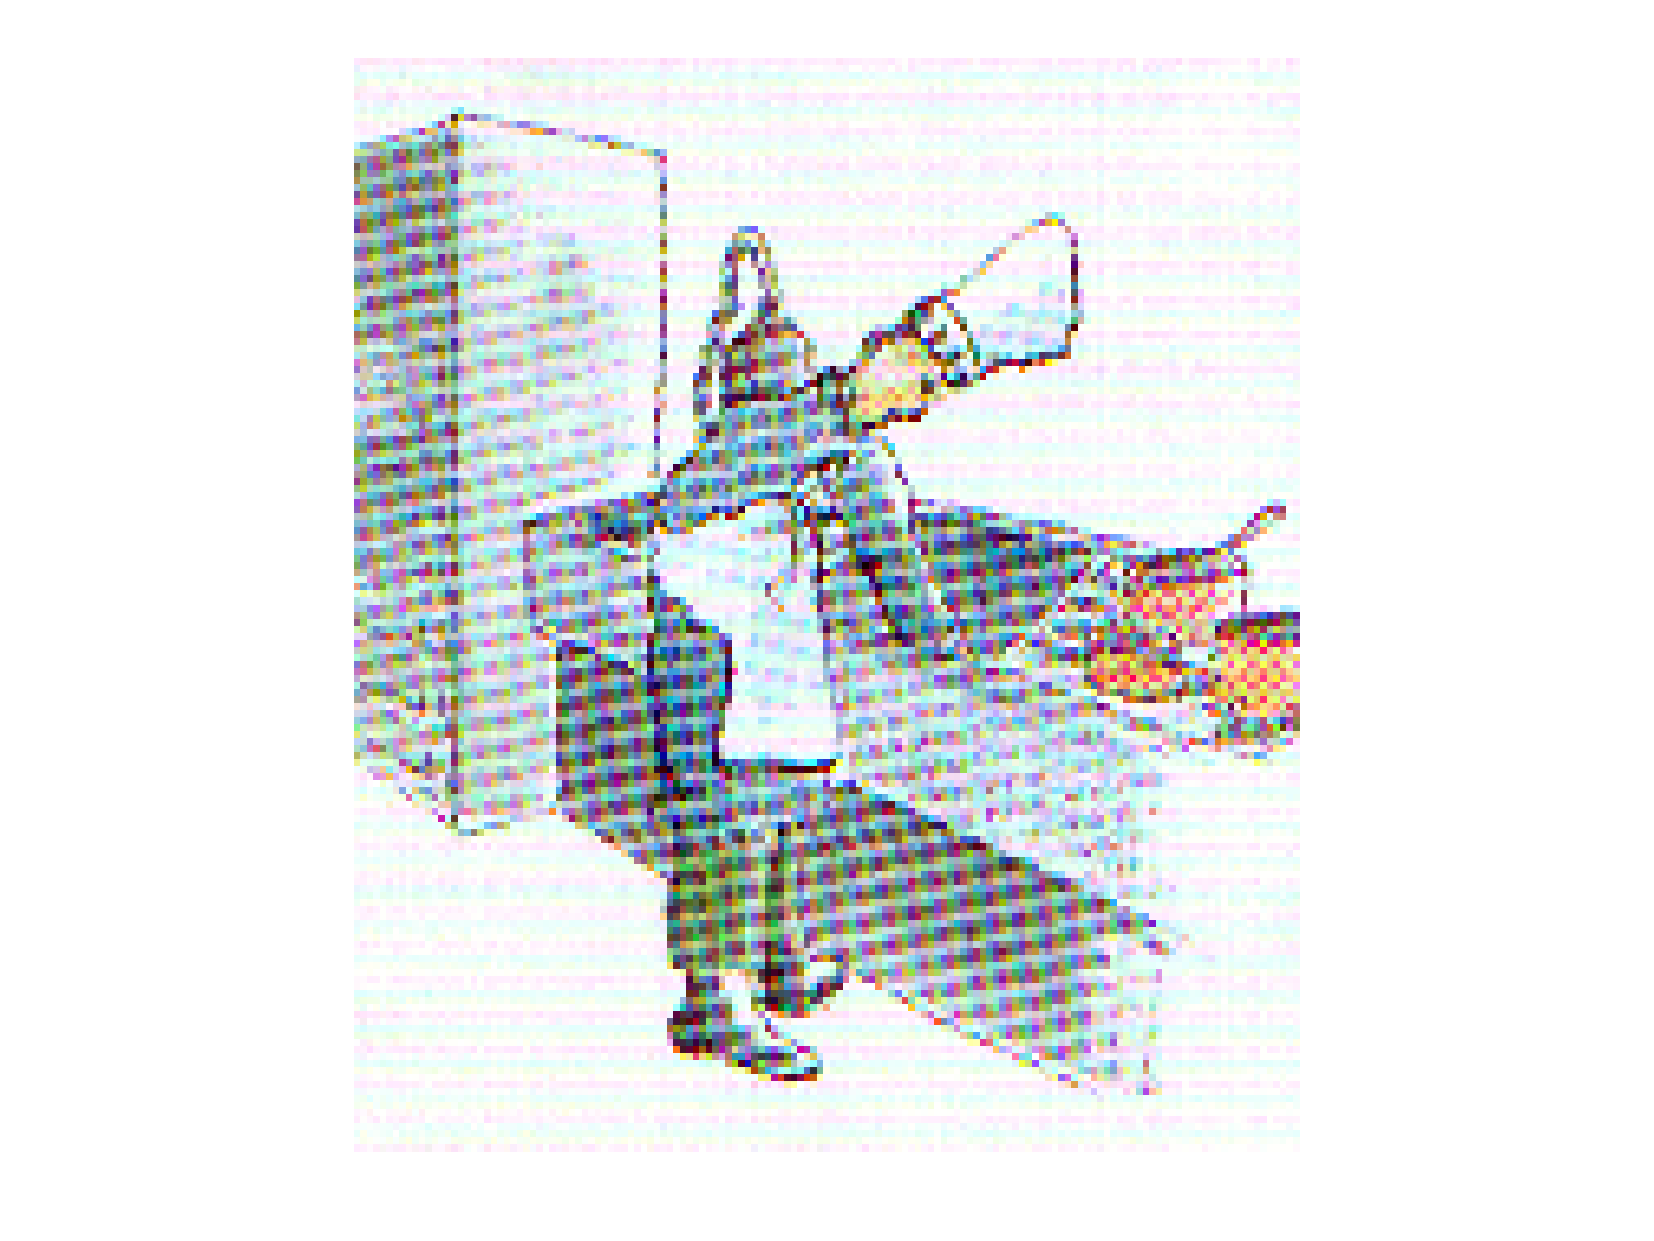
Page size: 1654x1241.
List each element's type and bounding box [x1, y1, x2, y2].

picture [354, 58, 1300, 1152]
